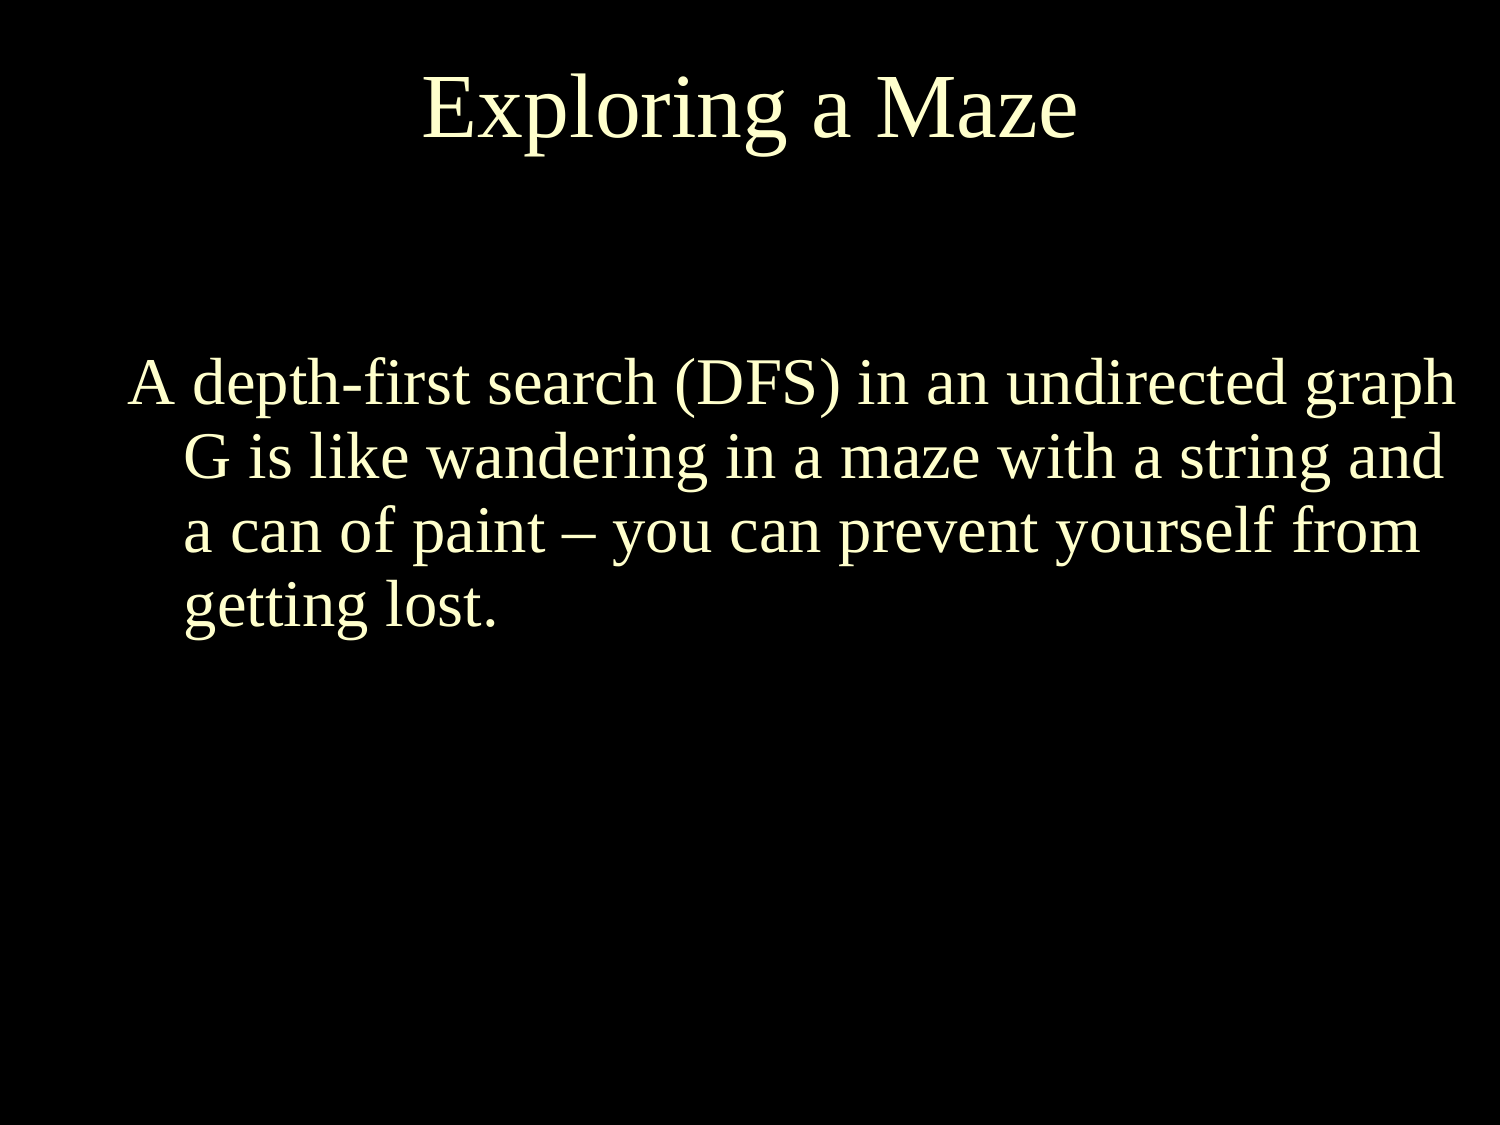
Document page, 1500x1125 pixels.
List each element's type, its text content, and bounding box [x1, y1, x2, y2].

list A depth-first search (DFS) in an undirected graph G is like wandering in a maze with a string and a can of paint – you can prevent yourself from getting lost. [112, 337, 1497, 1039]
title Exploring a Maze [22, 47, 1480, 165]
